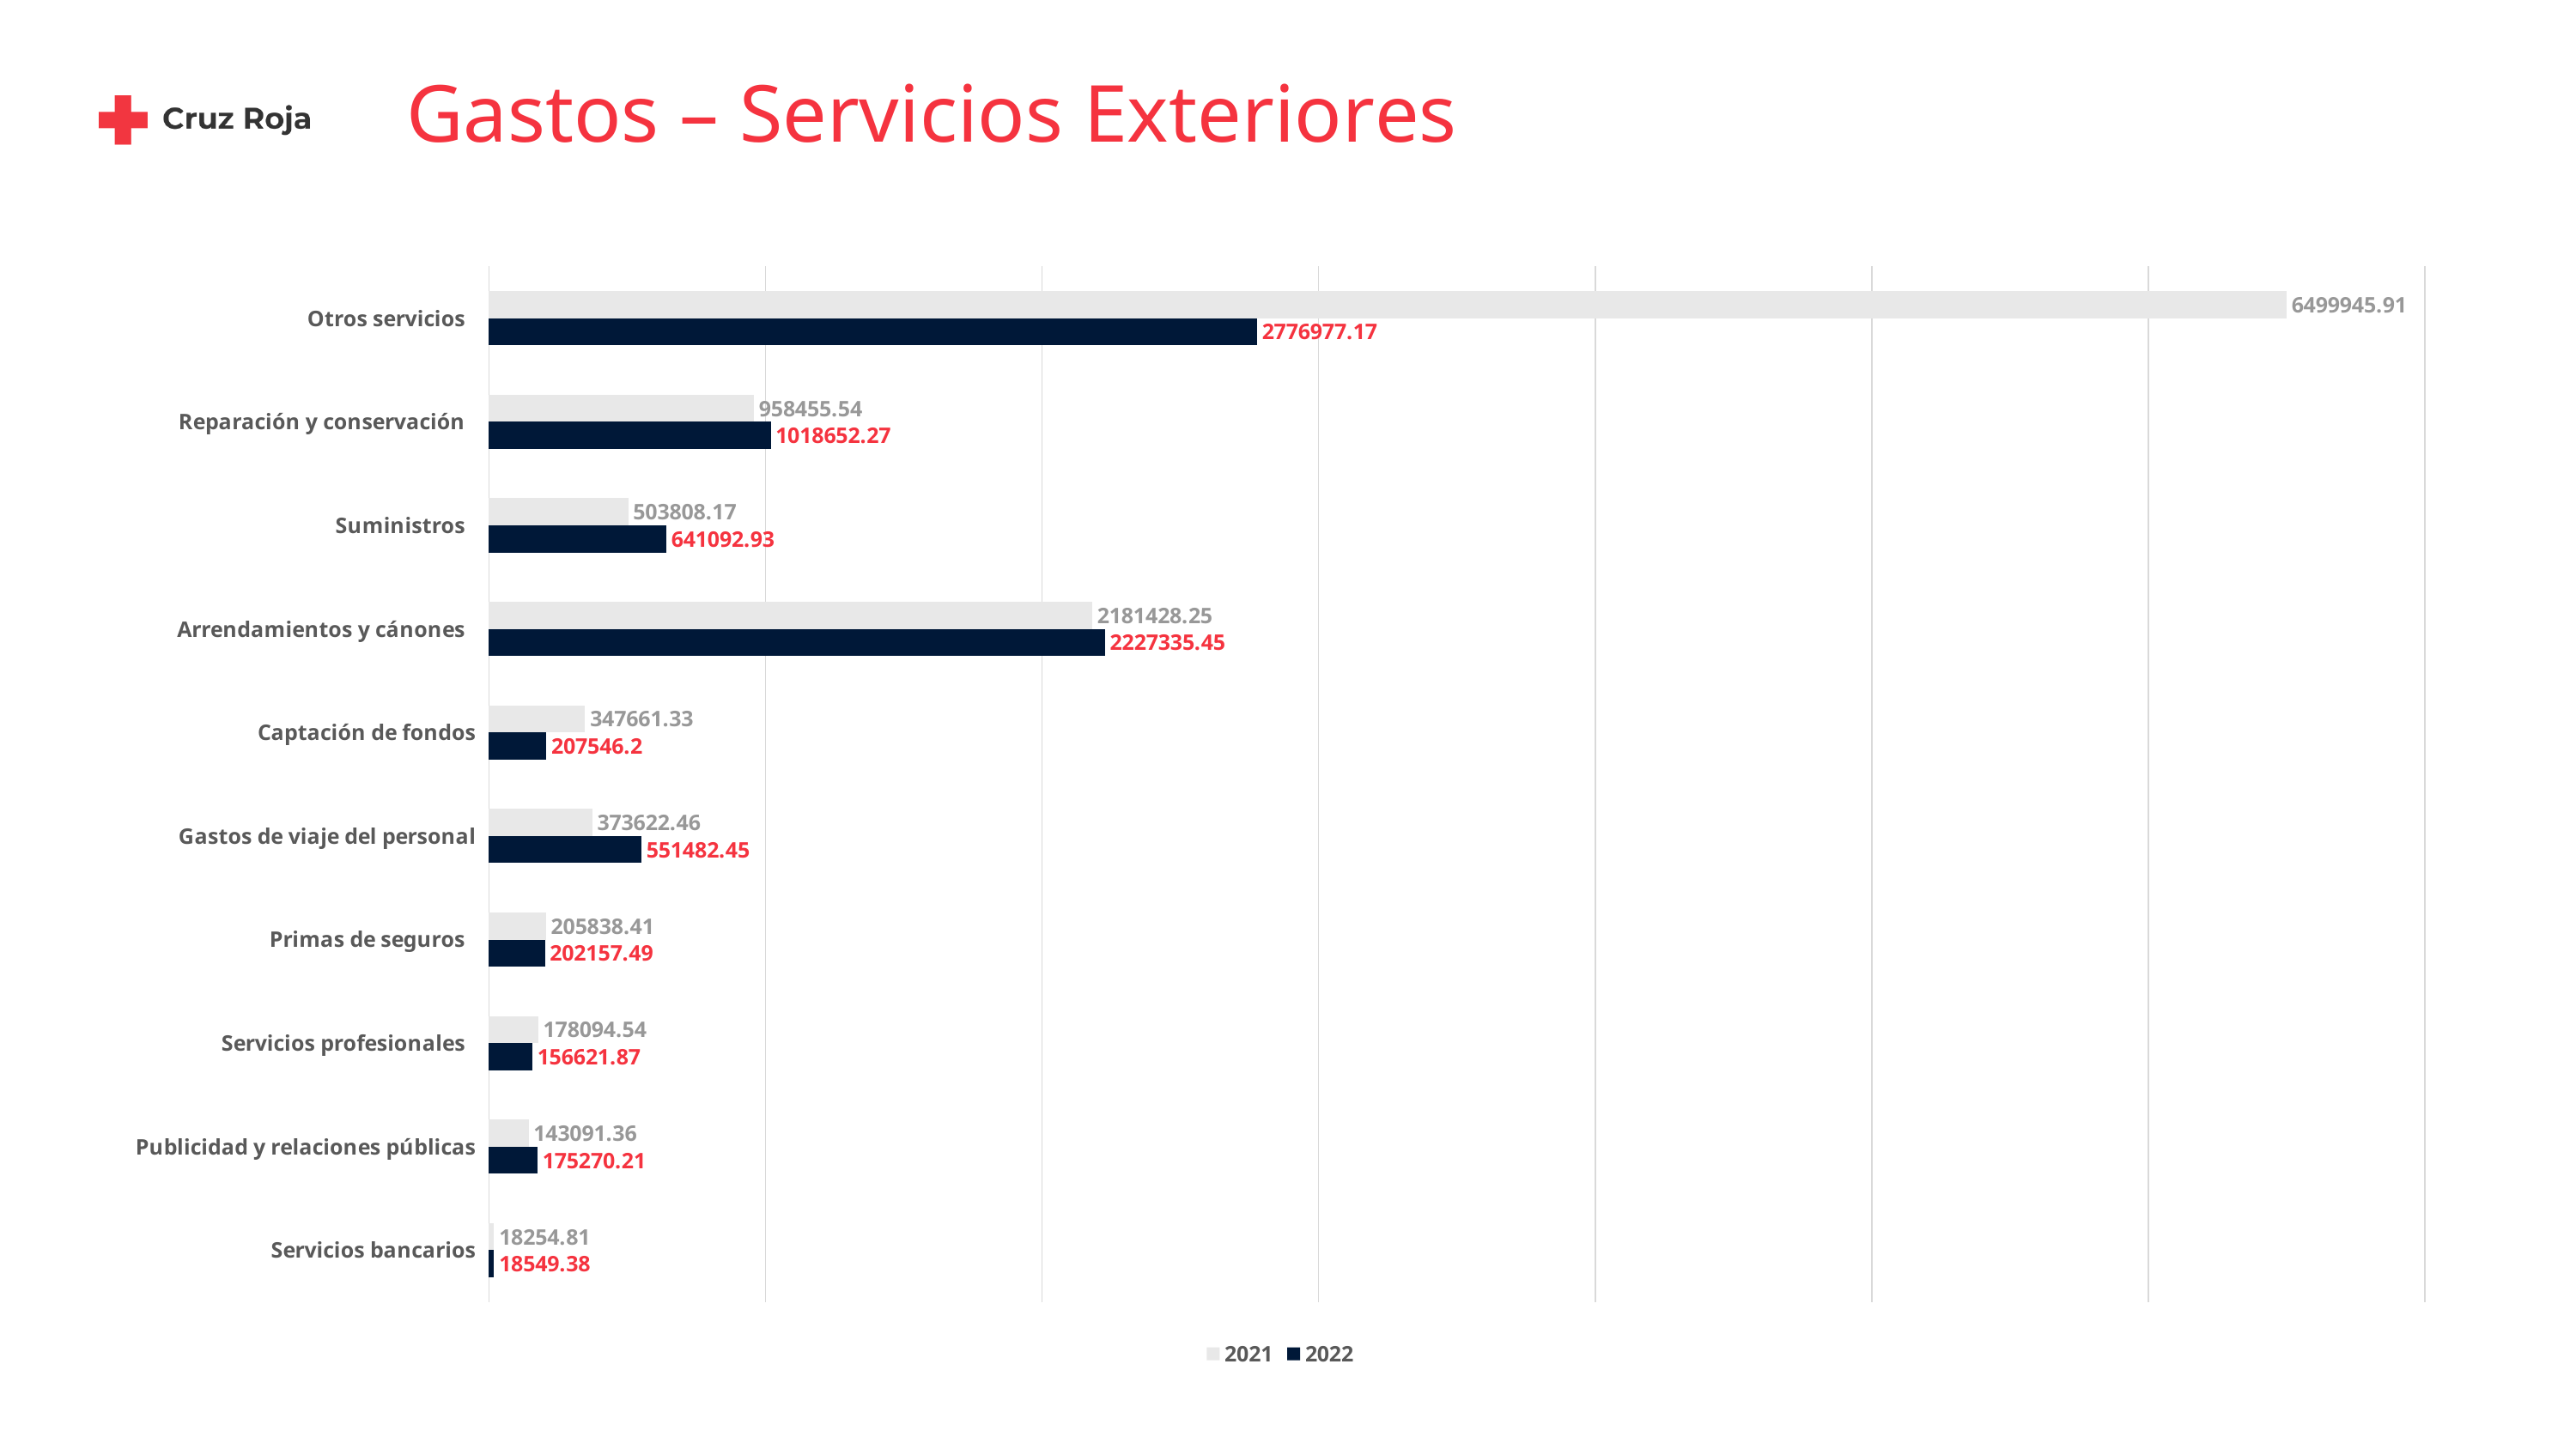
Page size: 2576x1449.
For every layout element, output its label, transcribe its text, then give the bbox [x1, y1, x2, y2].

text_box Gastos – Servicios Exteriores [393, 75, 2501, 165]
chart [88, 244, 2473, 1374]
